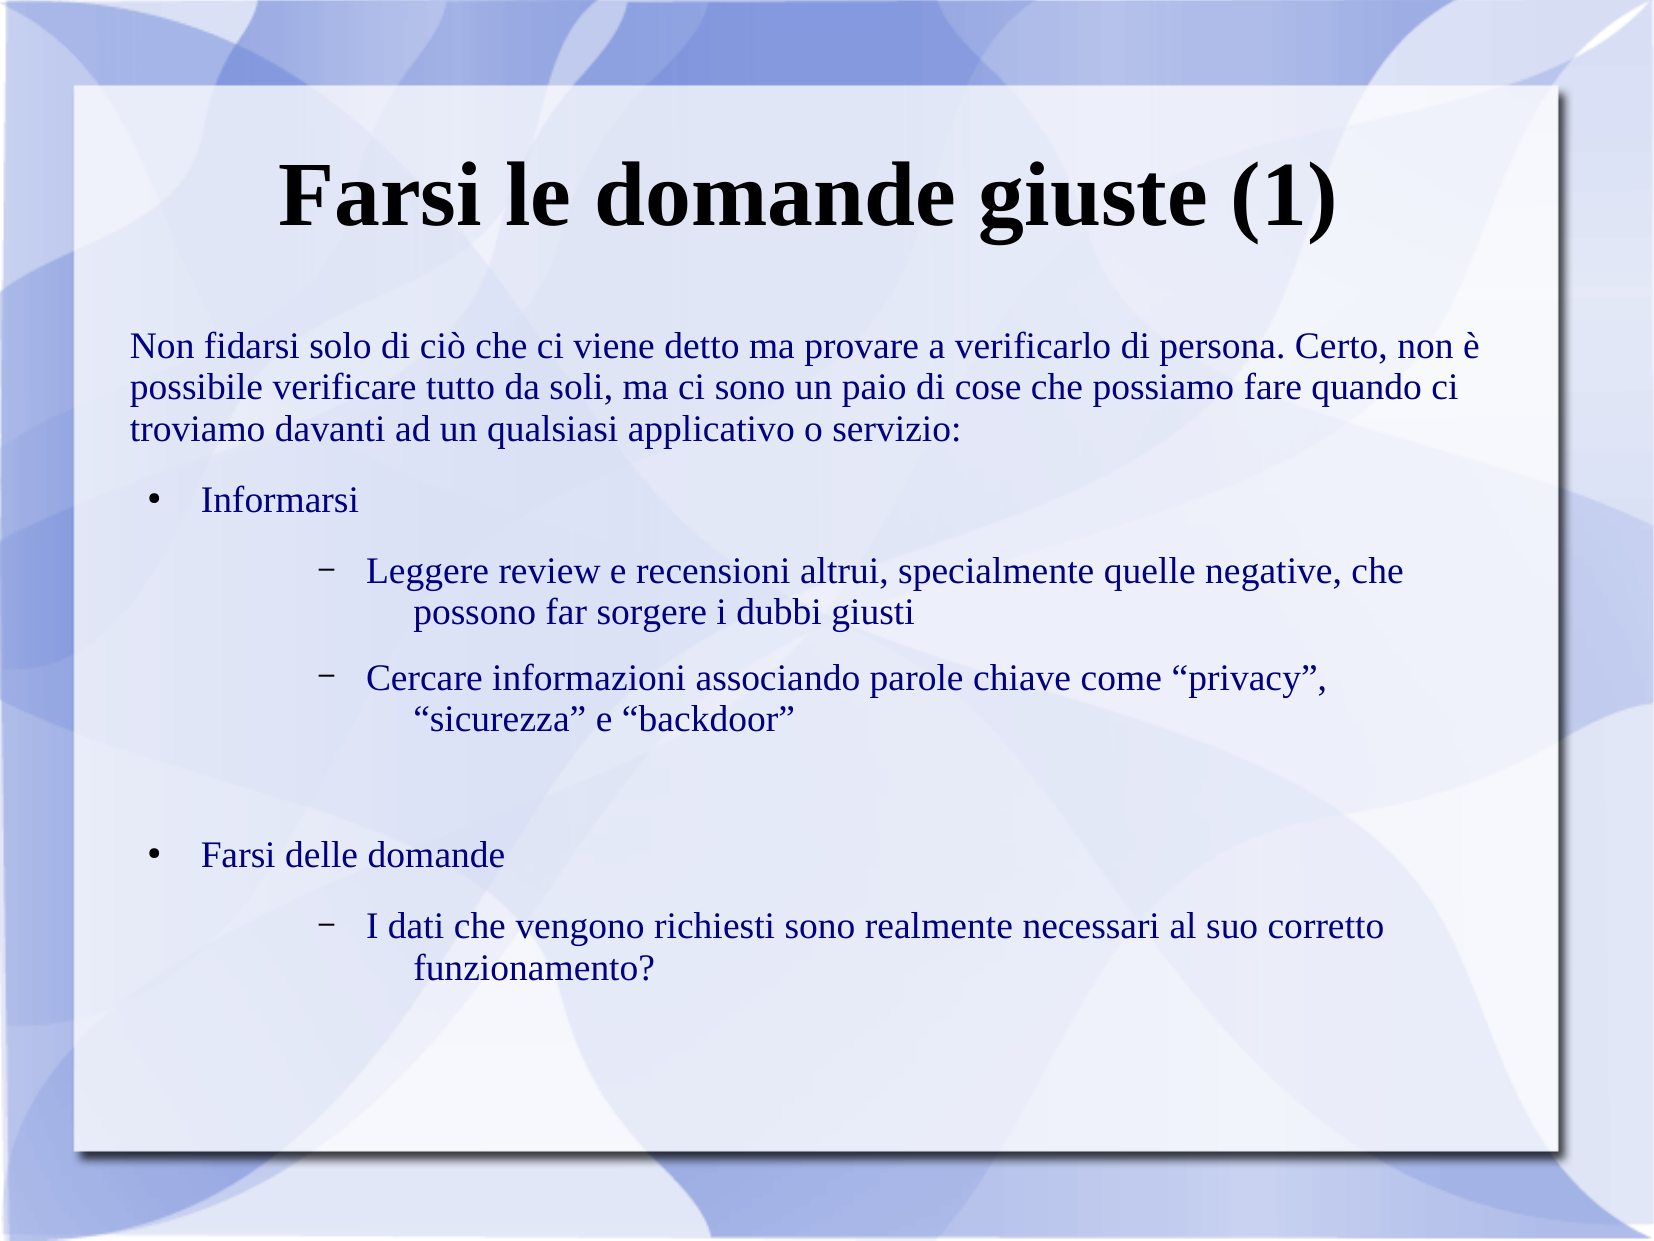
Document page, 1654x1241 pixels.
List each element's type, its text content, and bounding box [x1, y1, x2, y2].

picture [0, 0, 1654, 1241]
list Non fidarsi solo di ciò che ci viene detto ma provare a verificarlo di persona. Certo, non è possibile verificare tutto da soli, ma ci sono un paio di cose che possiamo fare quando ci troviamo davanti ad un qualsiasi applicativo o servizio: Informarsi Leggere review e recensioni altrui, specialmente quelle negative, che possono far sorgere i dubbi giusti Cercare informazioni associando parole chiave come “privacy”, “sicurezza” e “backdoor” Farsi delle domande I dati che vengono richiesti sono realmente necessari al suo corretto funzionamento? [129, 324, 1489, 1119]
title Farsi le domande giuste (1) [82, 90, 1536, 298]
